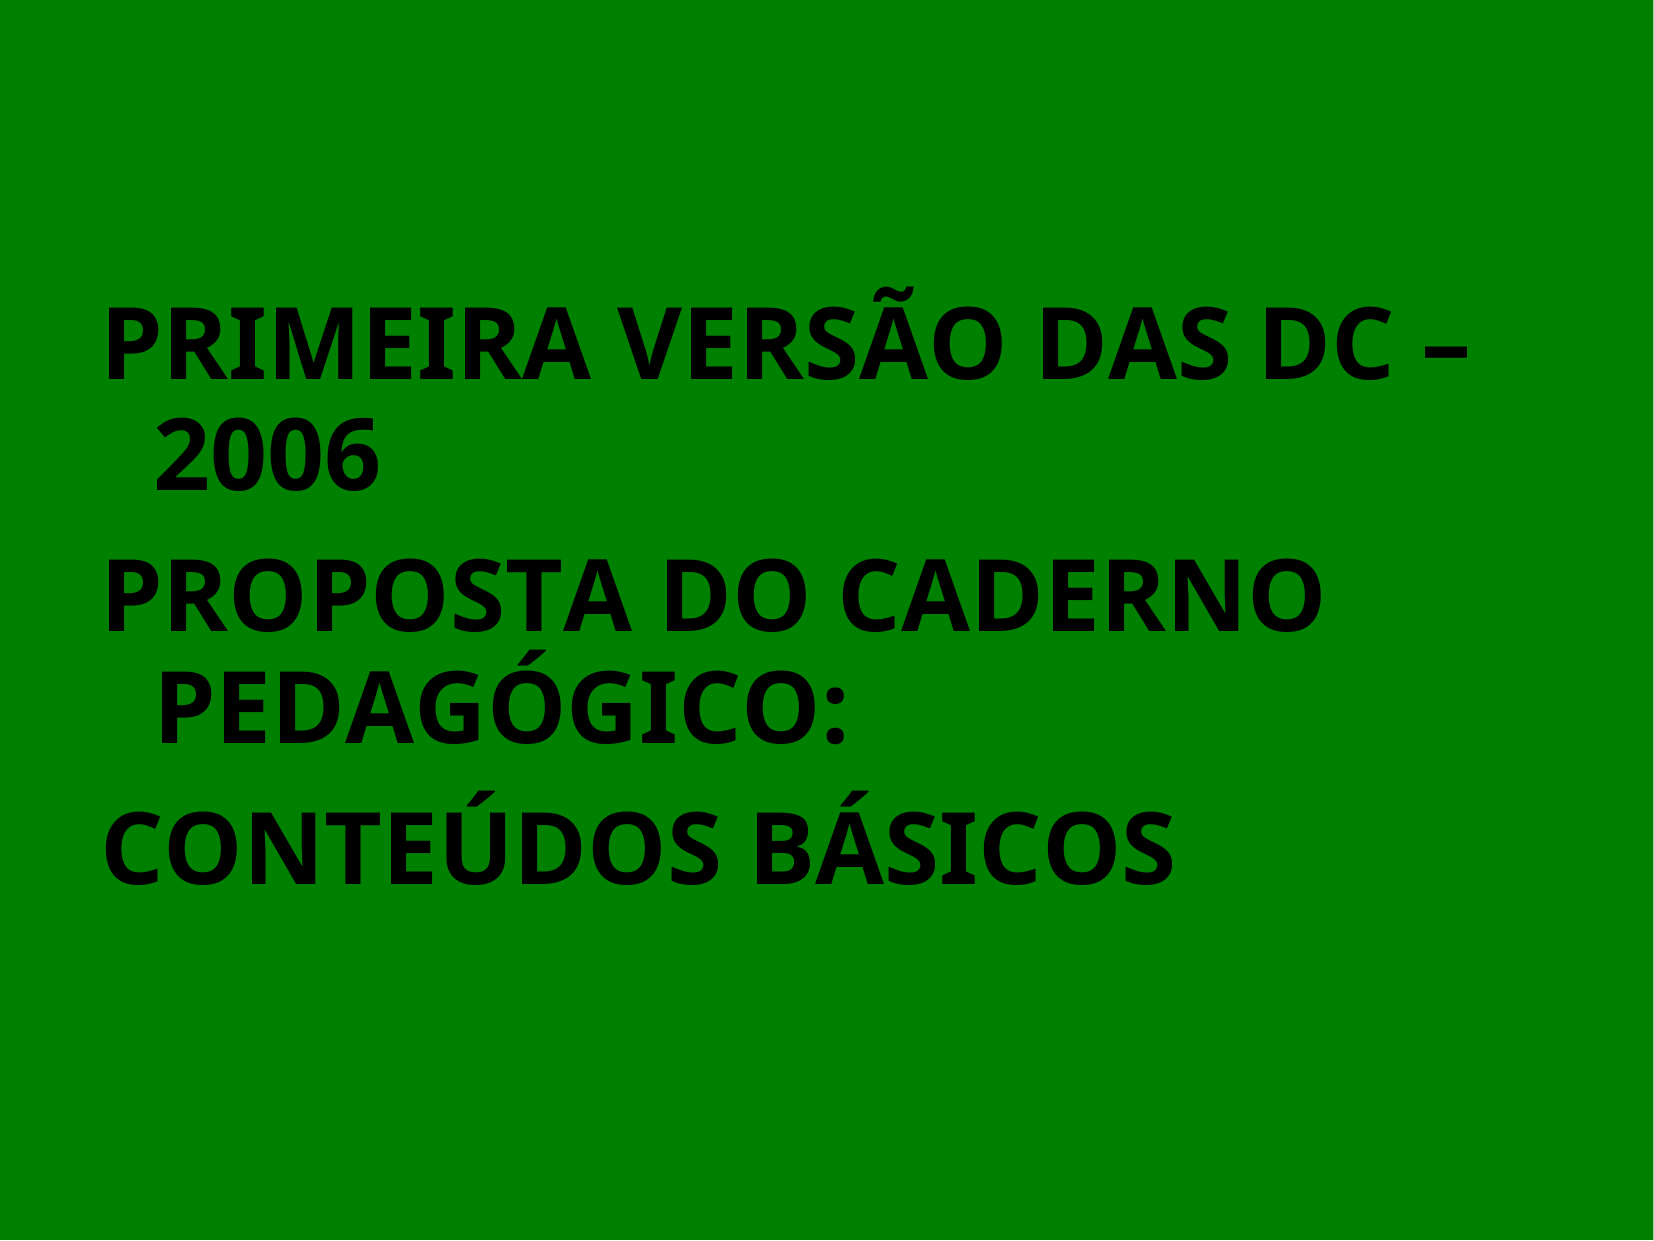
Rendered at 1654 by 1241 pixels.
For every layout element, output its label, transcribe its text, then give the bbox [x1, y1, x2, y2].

list PRIMEIRA VERSÃO DAS DC – 2006 PROPOSTA DO CADERNO PEDAGÓGICO: CONTEÚDOS BÁSICOS [82, 290, 1571, 1109]
